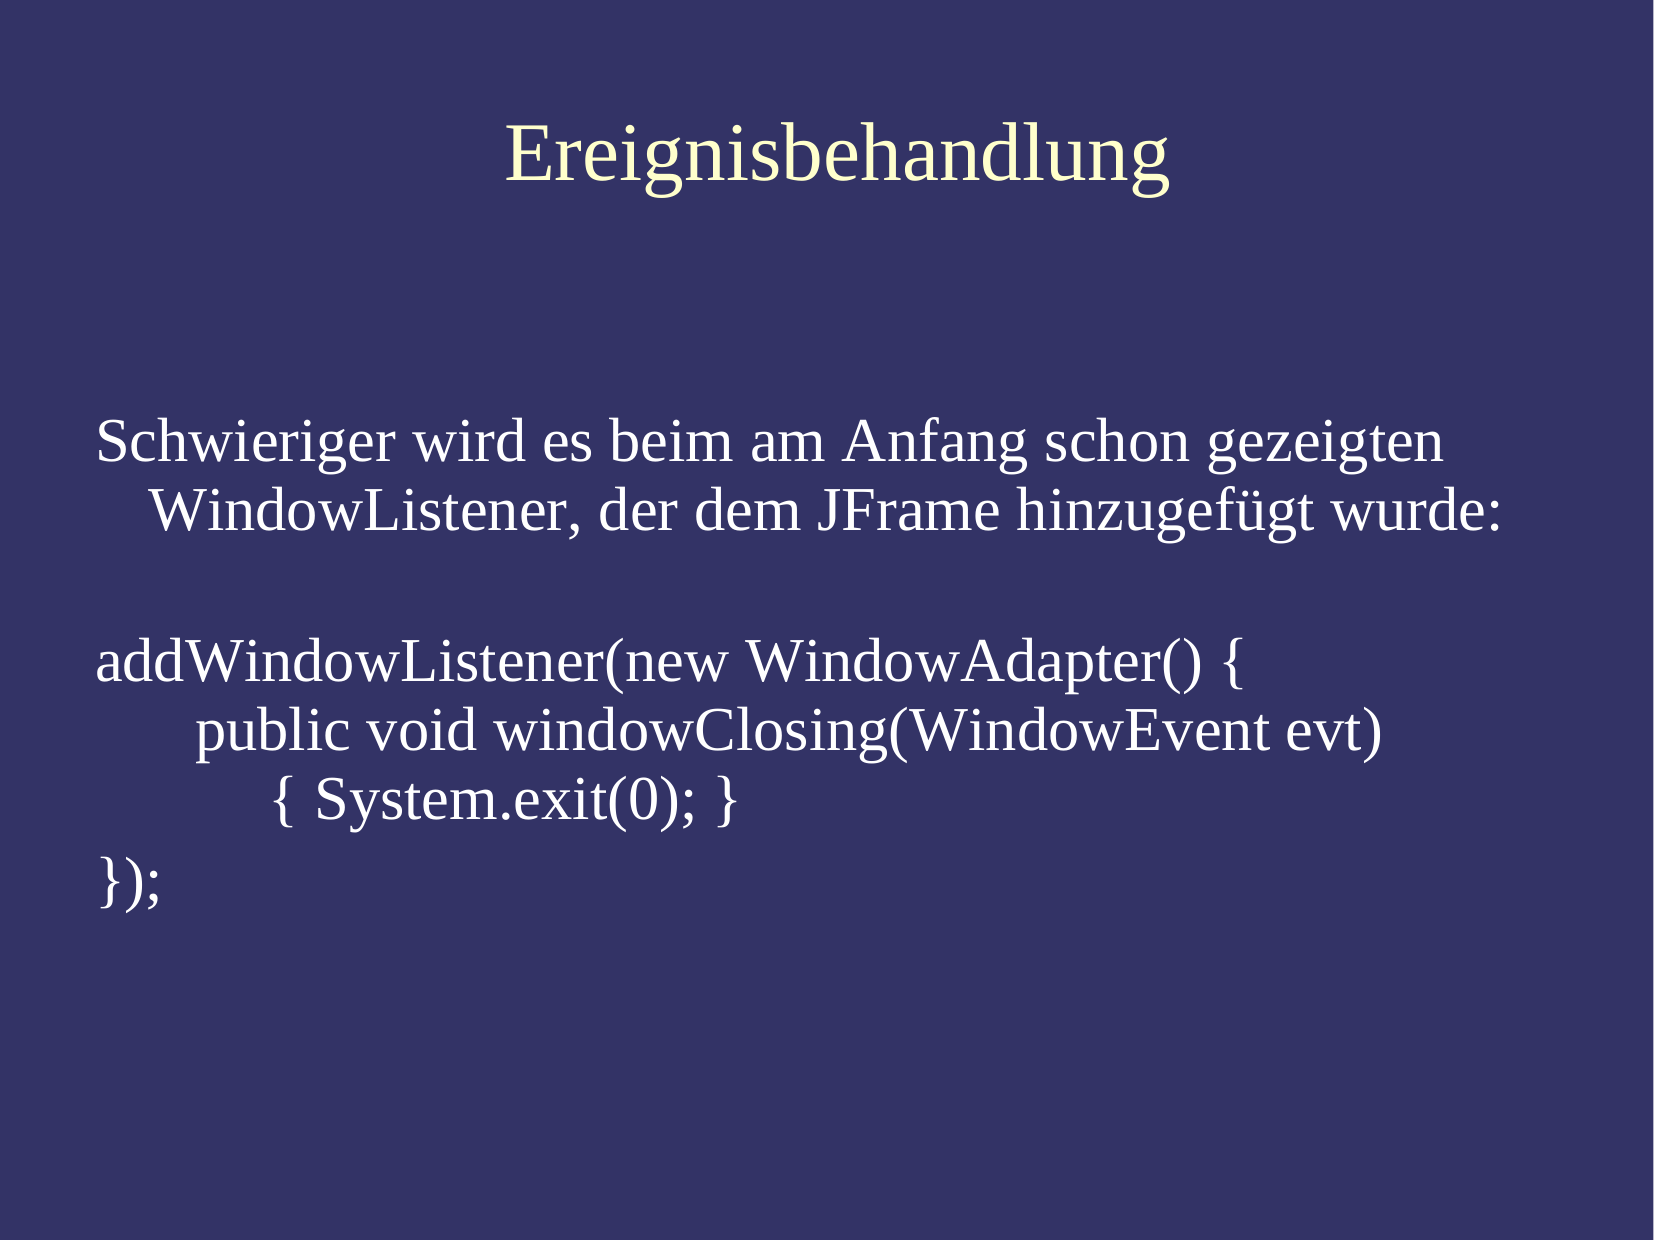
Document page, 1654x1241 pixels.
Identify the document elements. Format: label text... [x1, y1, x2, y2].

title Ereignisbehandlung [54, 44, 1622, 260]
list Schwieriger wird es beim am Anfang schon gezeigten WindowListener, der dem JFrame hinzugefügt wurde: addWindowListener(new WindowAdapter() { public void windowClosing(WindowEvent evt) { System.exit(0); } }); [77, 324, 1579, 1092]
